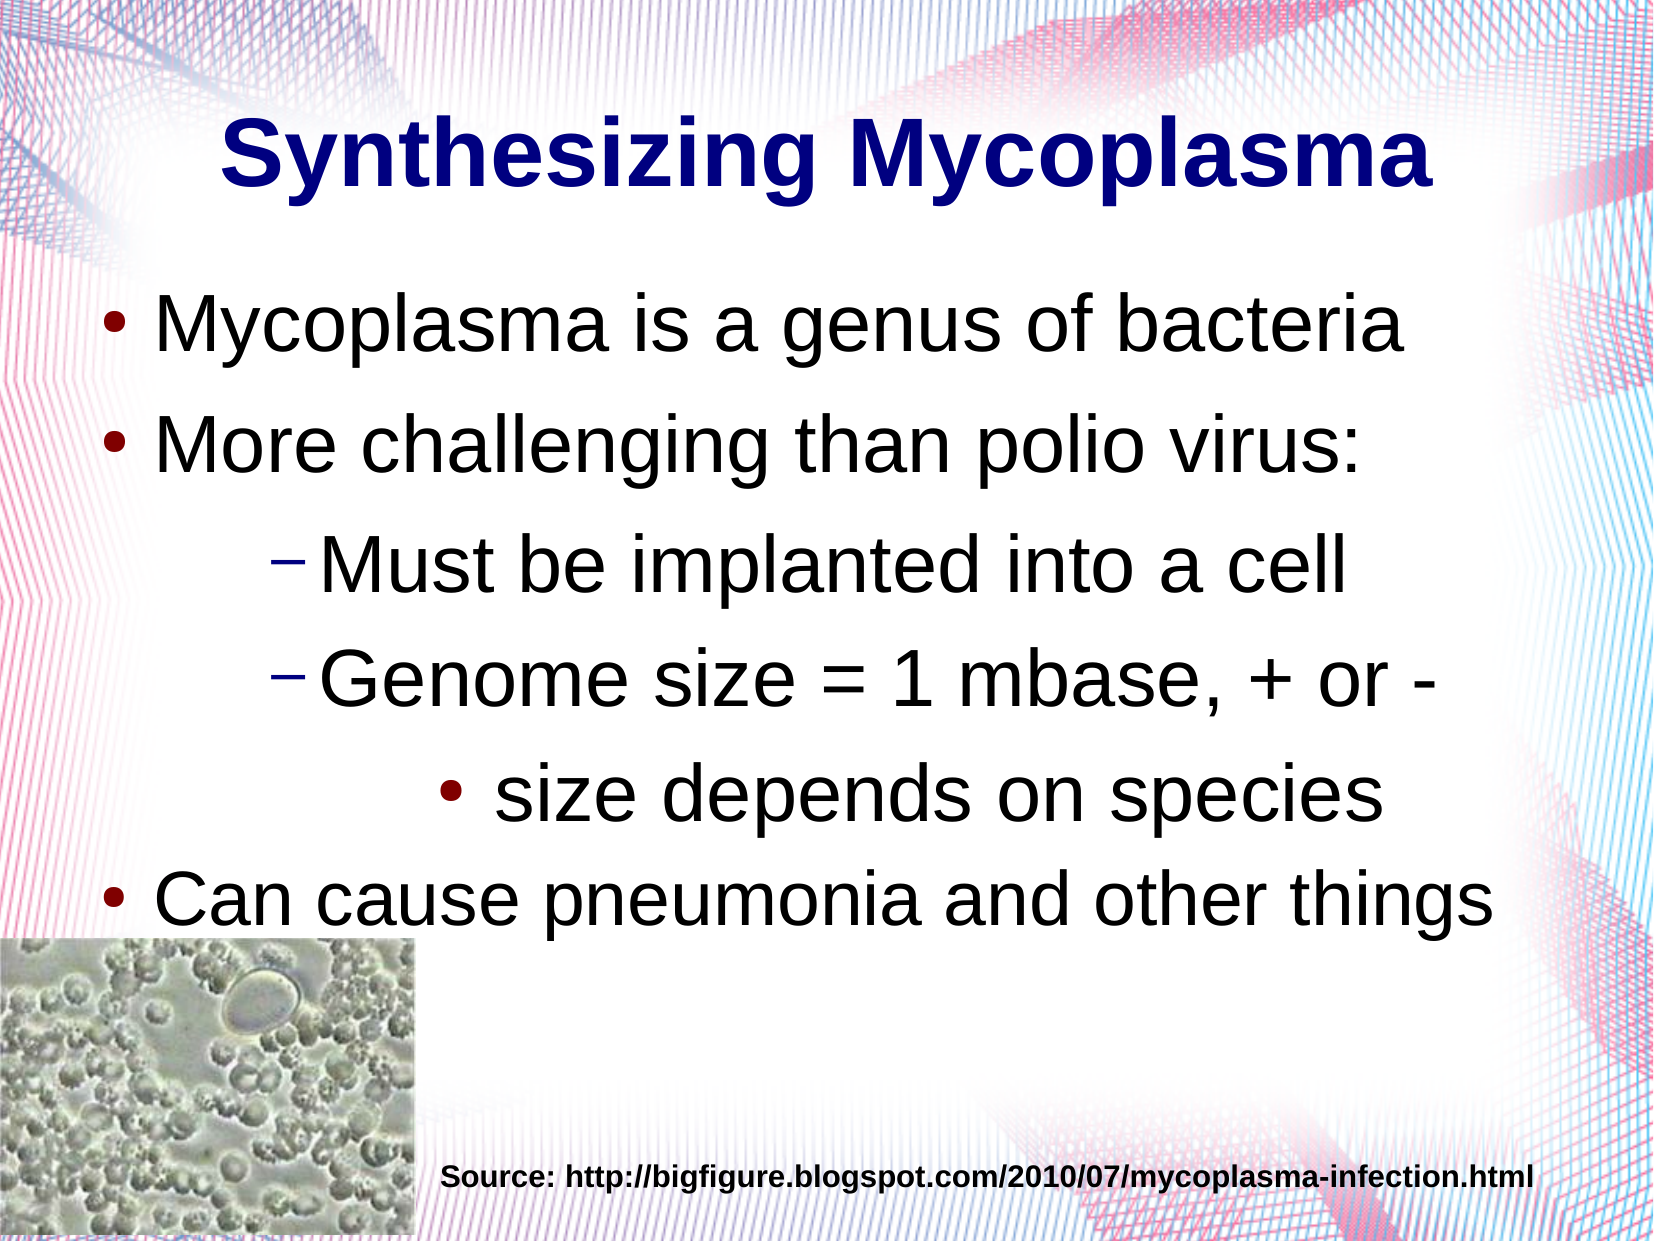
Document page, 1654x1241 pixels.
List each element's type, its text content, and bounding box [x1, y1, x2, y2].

list Mycoplasma is a genus of bacteria More challenging than polio virus: Must be implanted into a cell Genome size = 1 mbase, + or - size depends on species Can cause pneumonia and other things [82, 278, 1571, 1098]
text_box Source: http://bigfigure.blogspot.com/2010/07/mycoplasma-infection.html [425, 1151, 1565, 1203]
picture [0, 0, 1654, 1241]
title Synthesizing Mycoplasma [82, 49, 1571, 257]
